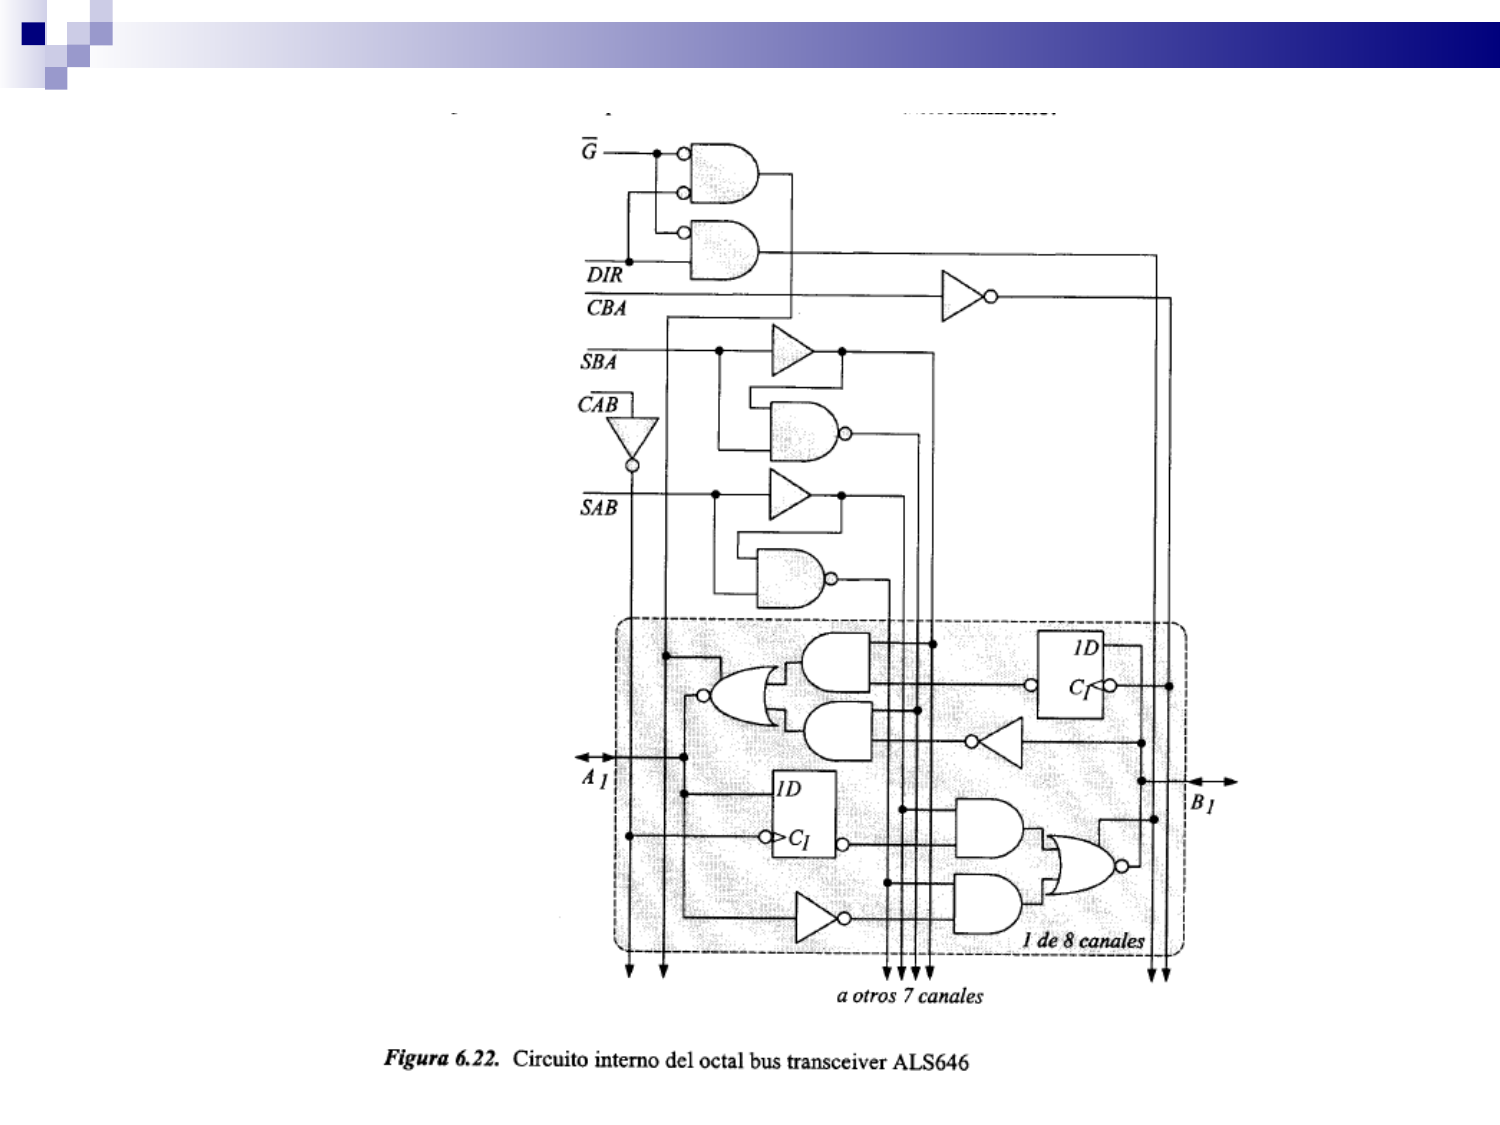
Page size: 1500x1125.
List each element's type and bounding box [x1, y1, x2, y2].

picture [324, 113, 1266, 1106]
